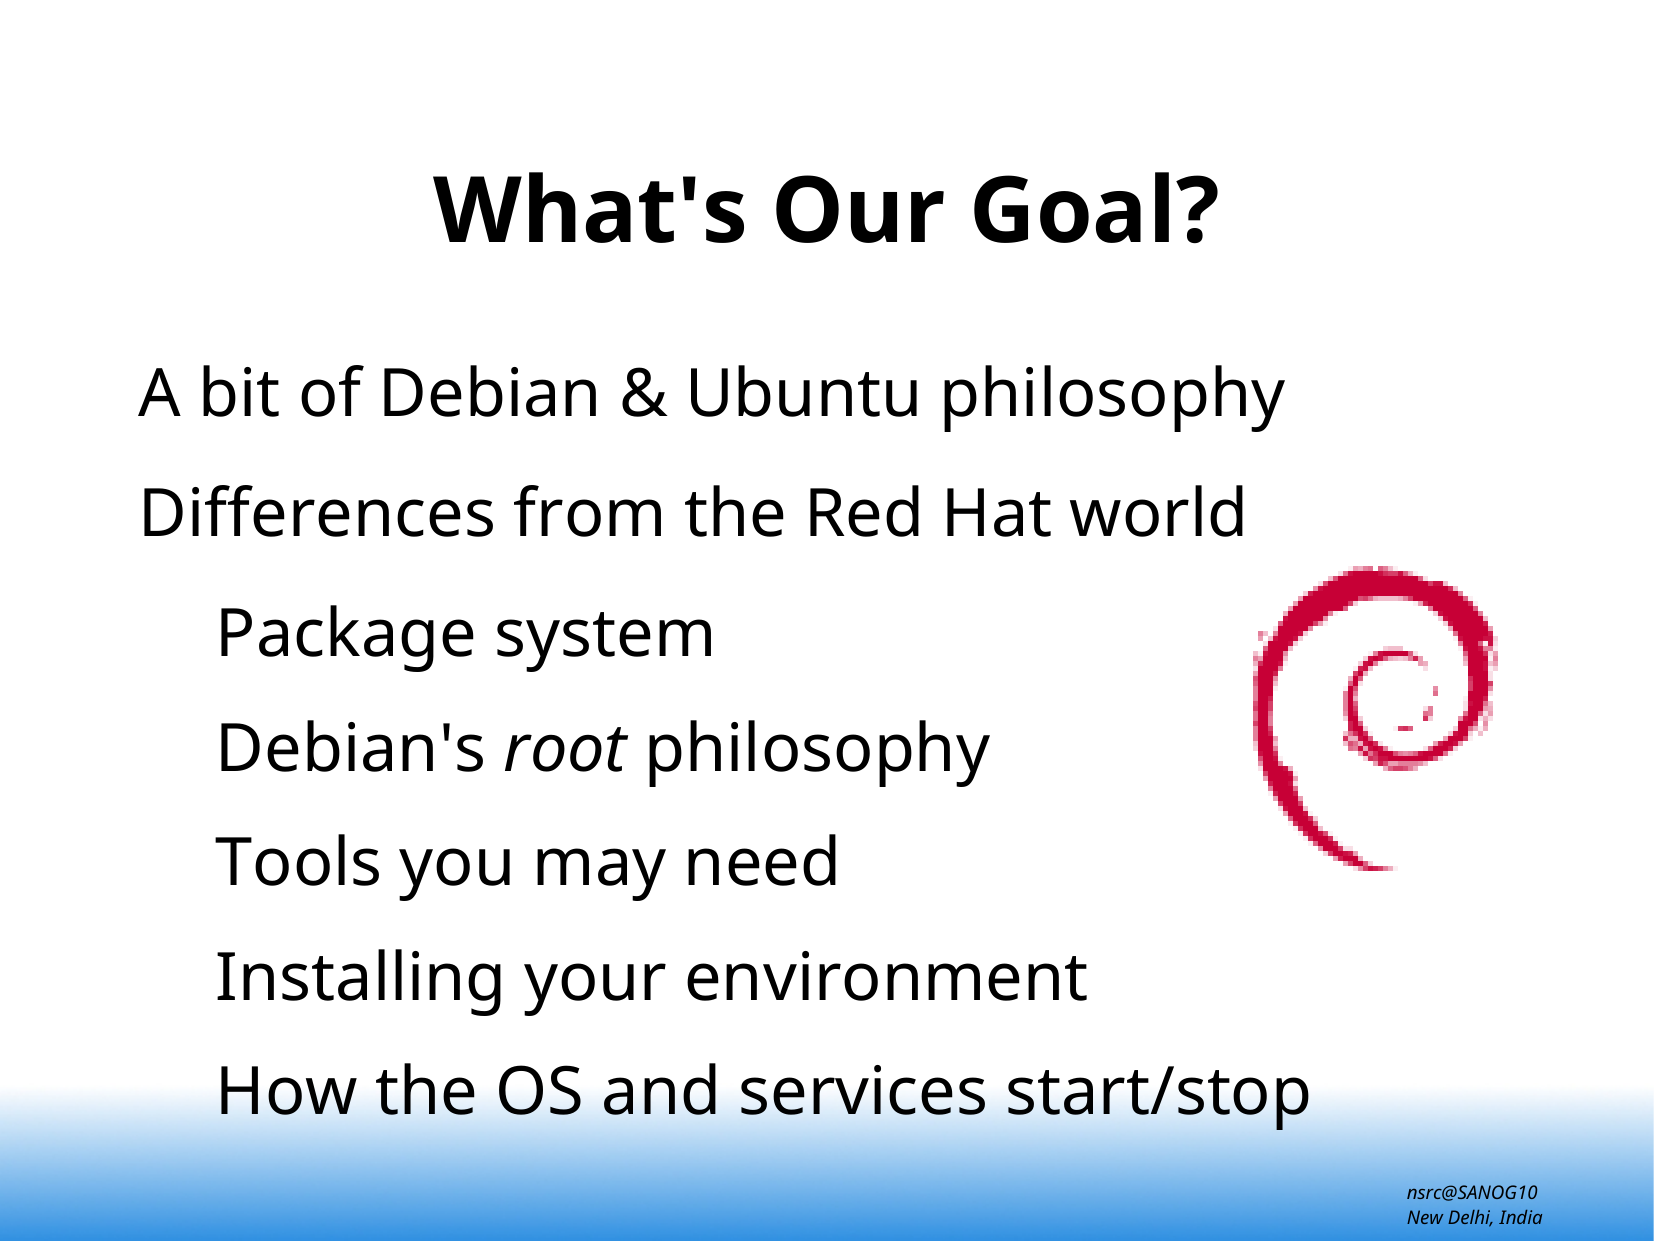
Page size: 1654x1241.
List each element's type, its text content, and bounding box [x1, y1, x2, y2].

picture [0, 1083, 1654, 1241]
title What's Our Goal? [121, 102, 1534, 311]
list A bit of Debian & Ubuntu philosophy Differences from the Red Hat world Package system Debian's root philosophy Tools you may need Installing your environment How the OS and services start/stop [121, 344, 1567, 1135]
picture [1253, 566, 1503, 871]
